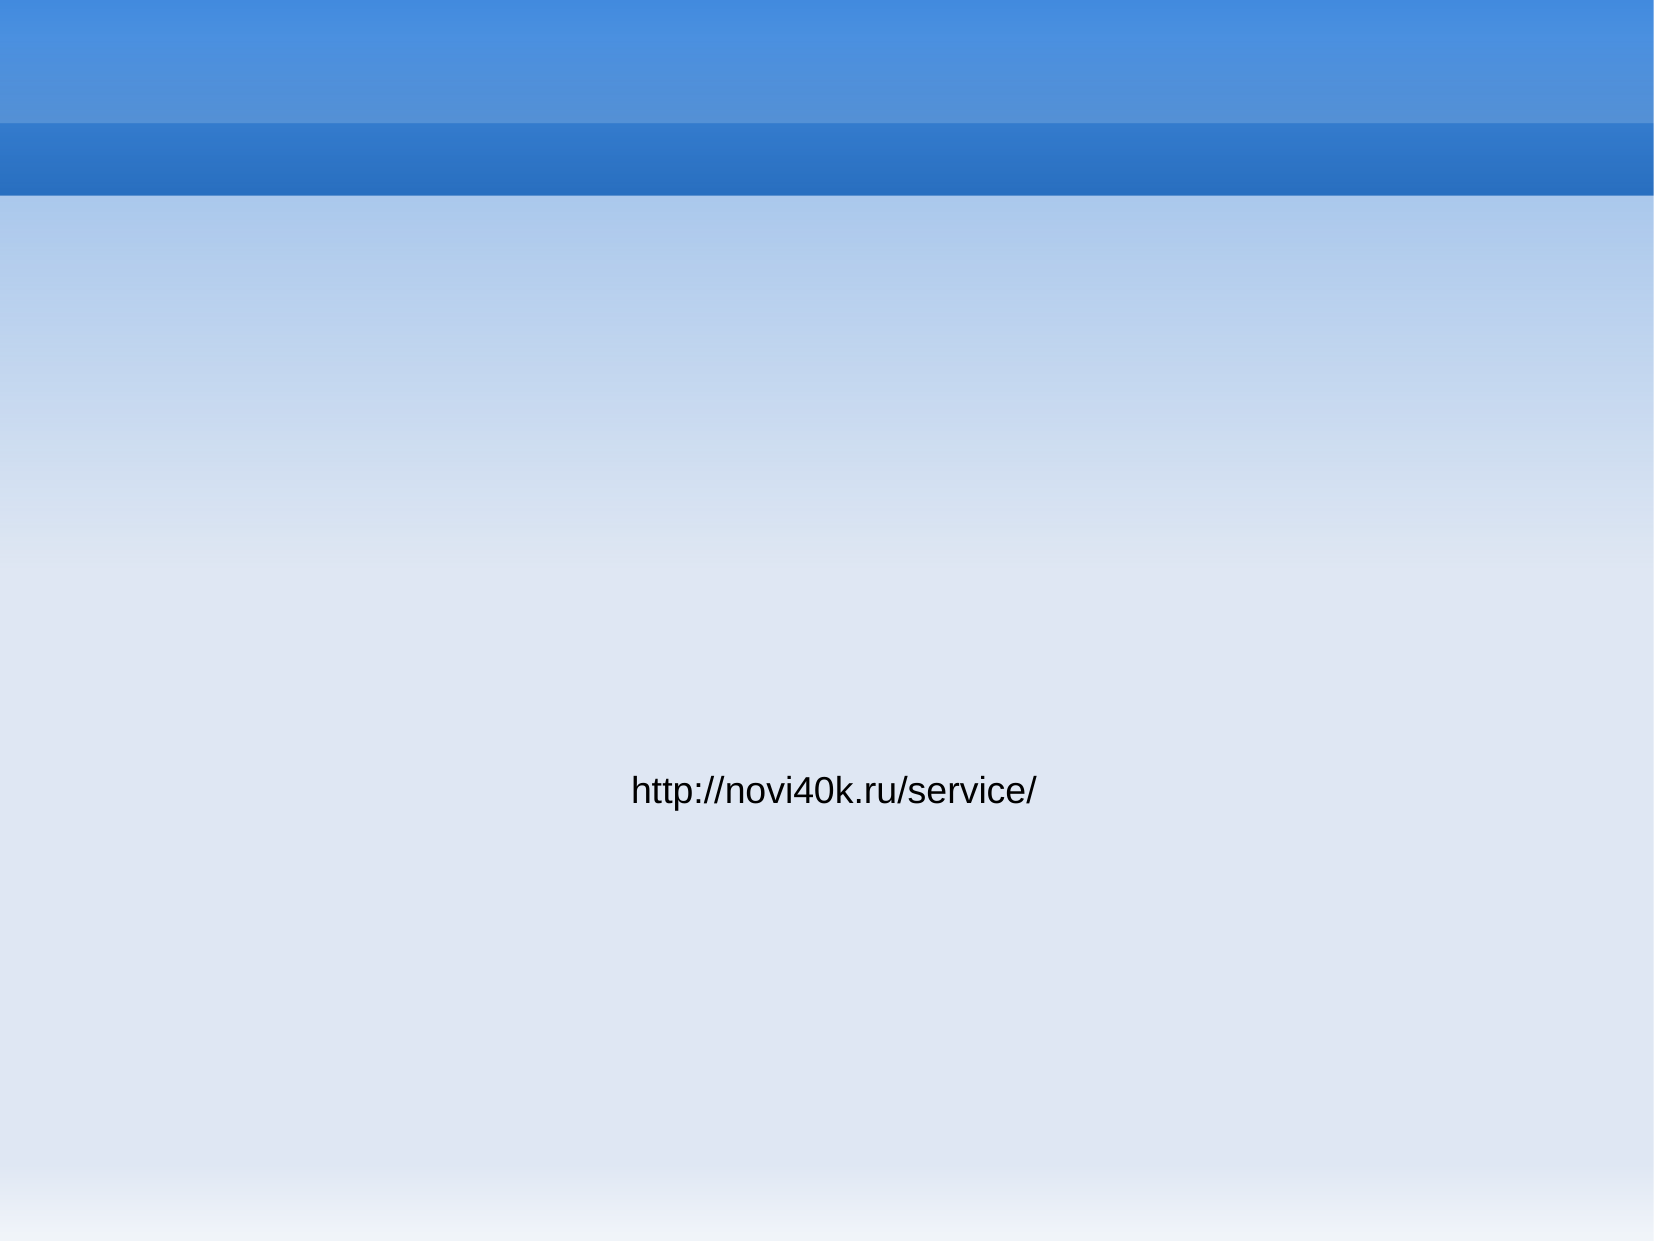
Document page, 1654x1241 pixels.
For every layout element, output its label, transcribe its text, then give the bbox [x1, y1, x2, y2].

picture [0, 0, 1654, 1241]
text_box http://novi40k.ru/service/ [616, 761, 1052, 819]
